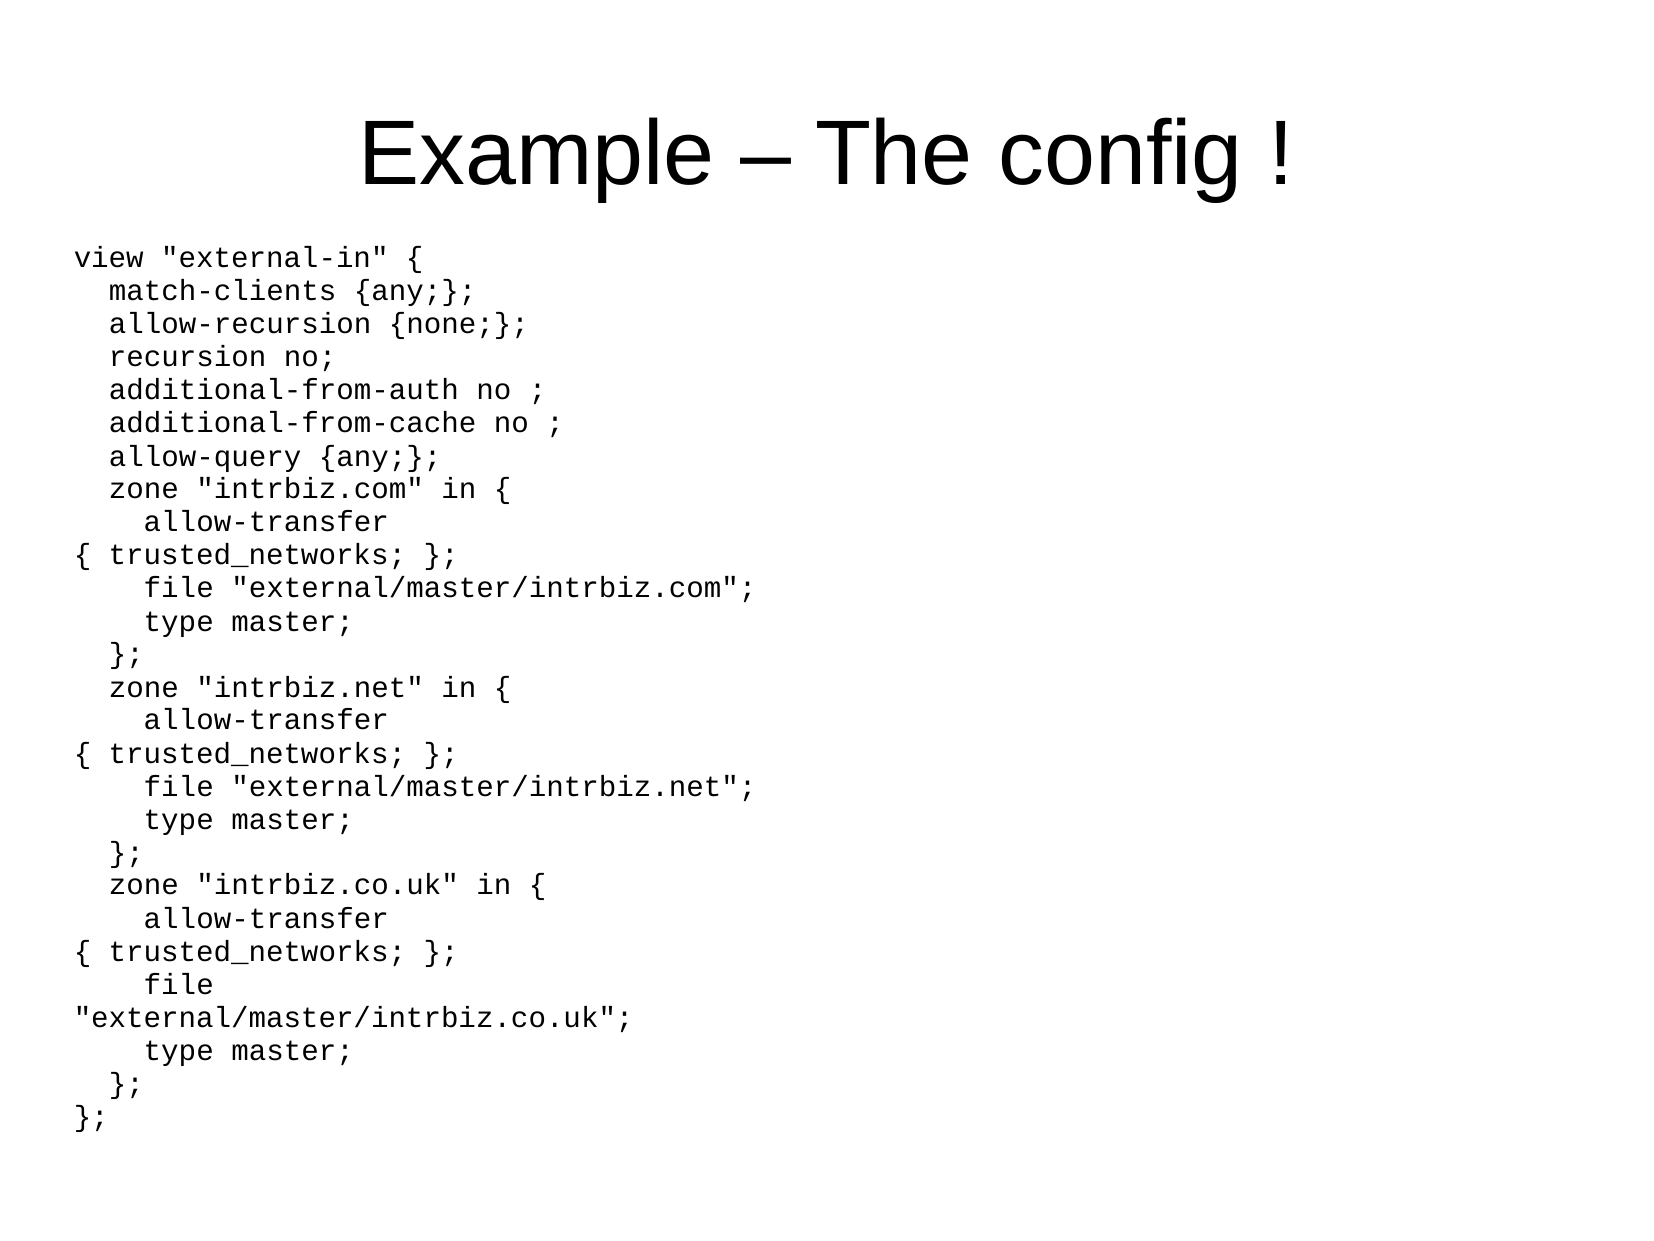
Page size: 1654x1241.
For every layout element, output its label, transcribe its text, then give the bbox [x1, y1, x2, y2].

title Example – The config ! [82, 49, 1571, 257]
text_box view "external-in" { match-clients {any;}; allow-recursion {none;}; recursion no; additional-from-auth no ; additional-from-cache no ; allow-query {any;}; zone "intrbiz.com" in { allow-transfer { trusted_networks; }; file "external/master/intrbiz.com"; type master; }; zone "intrbiz.net" in { allow-transfer { trusted_networks; }; file "external/master/intrbiz.net"; type master; }; zone "intrbiz.co.uk" in { allow-transfer { trusted_networks; }; file "external/master/intrbiz.co.uk"; type master; }; }; [59, 236, 798, 1143]
